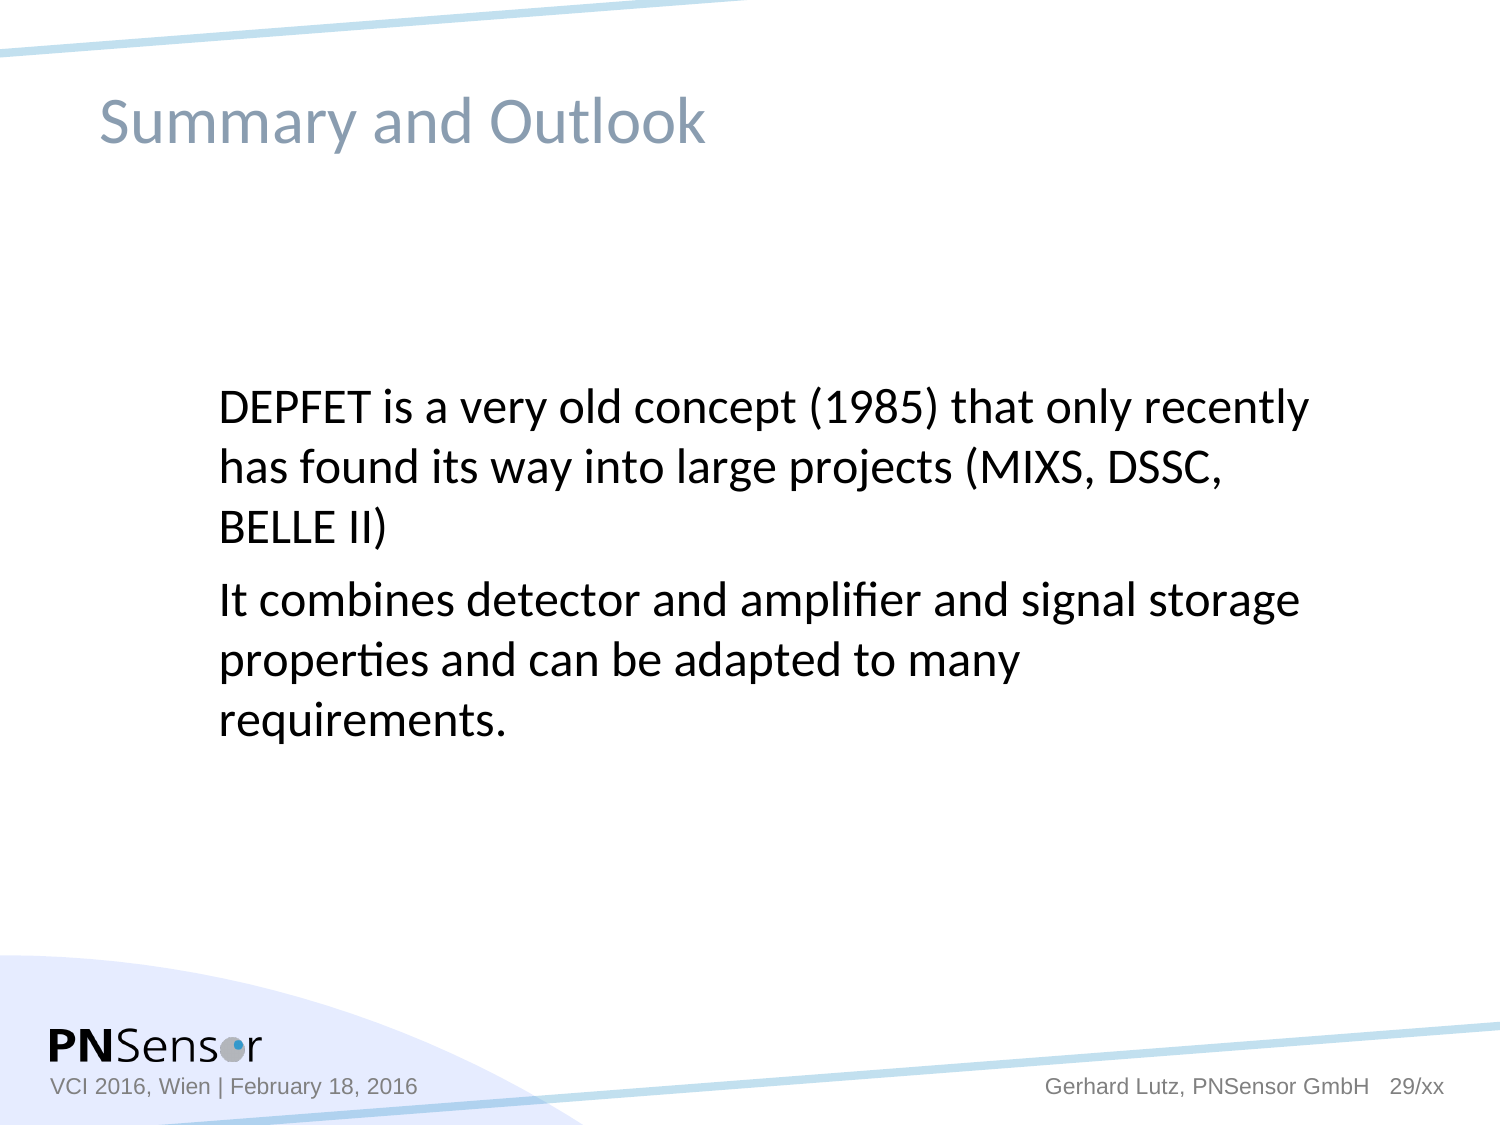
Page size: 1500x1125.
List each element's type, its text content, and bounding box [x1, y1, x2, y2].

title Summary and Outlook [99, 76, 1426, 265]
list DEPFET is a very old concept (1985) that only recently has found its way into large projects (MIXS, DSSC, BELLE II) It combines detector and amplifier and signal storage properties and can be adapted to many requirements. [218, 373, 1329, 991]
